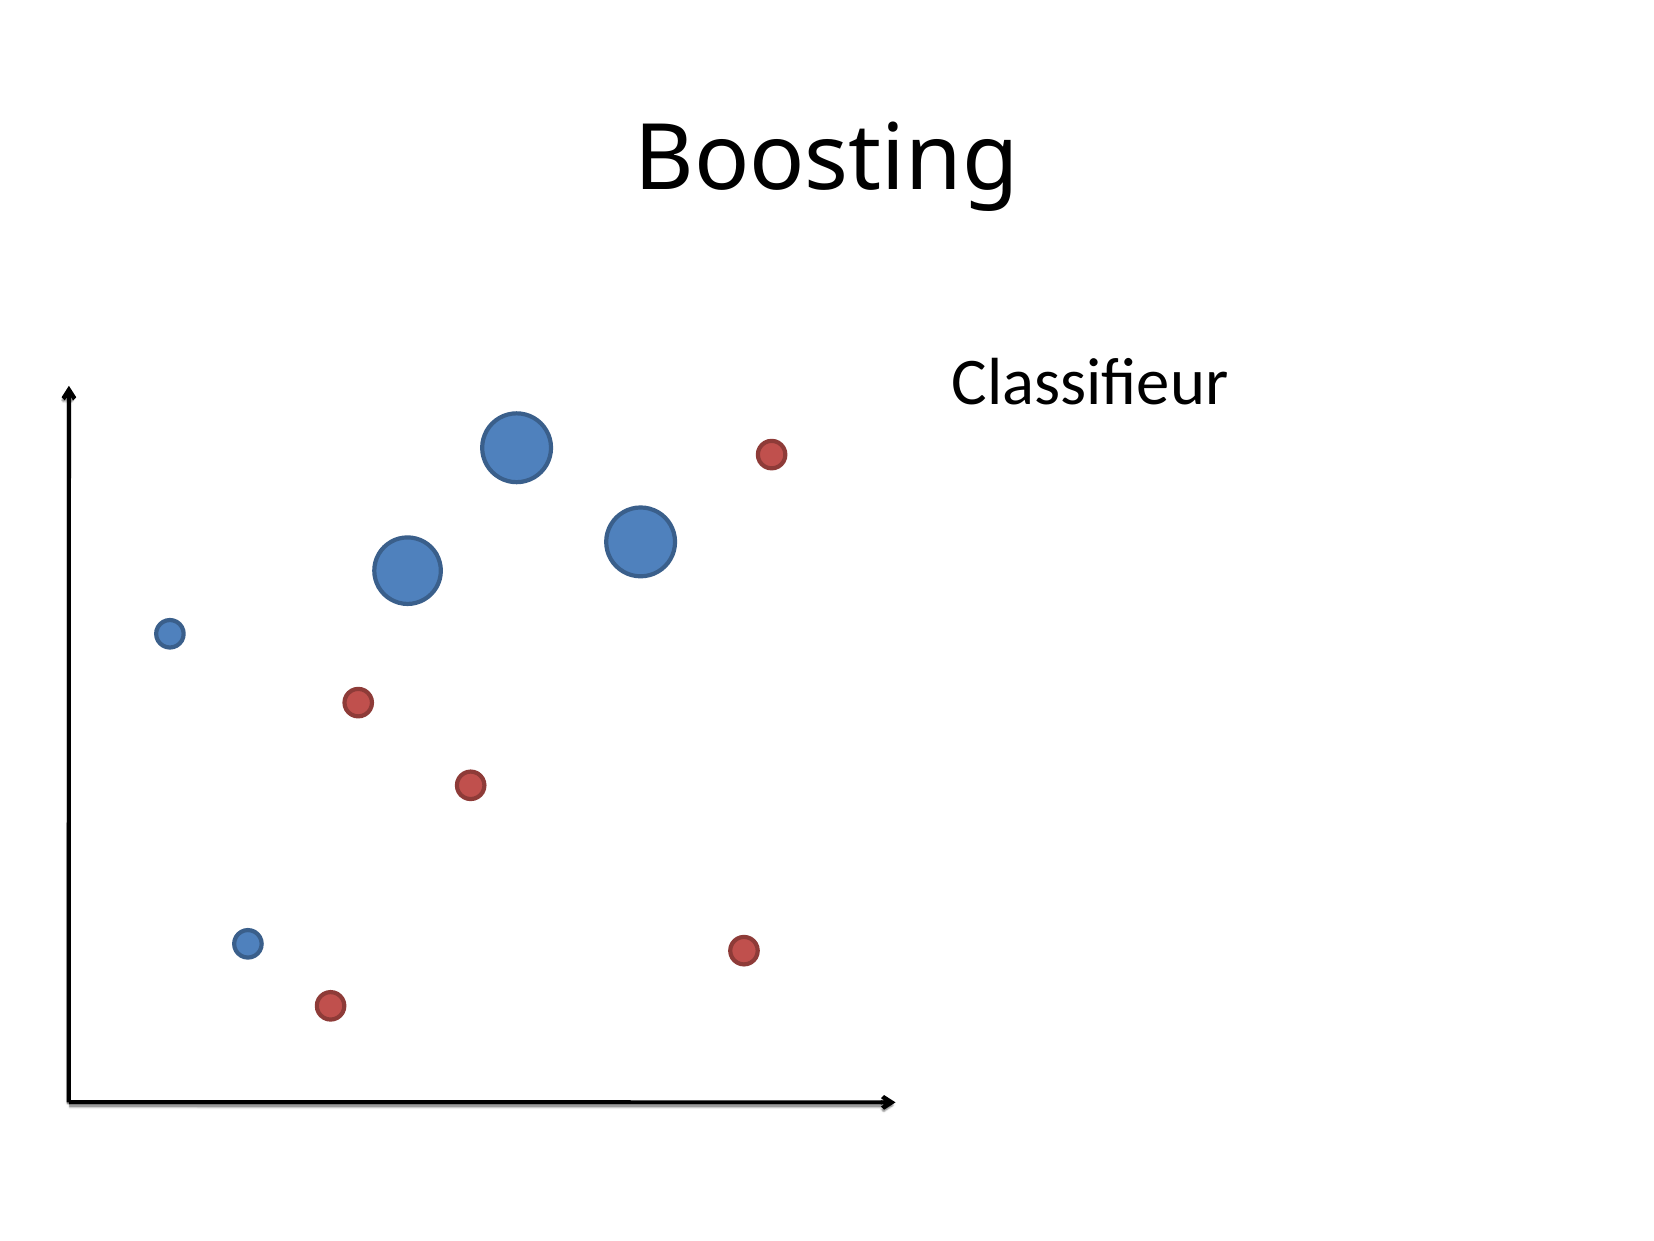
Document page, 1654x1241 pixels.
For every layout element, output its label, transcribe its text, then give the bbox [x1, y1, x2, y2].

text_box Classifieur [936, 330, 1475, 426]
text_box [730, 936, 758, 965]
text_box [344, 688, 372, 717]
title Boosting [82, 49, 1571, 257]
text_box [374, 537, 441, 604]
text_box [156, 620, 184, 648]
text_box [456, 771, 485, 800]
text_box [234, 930, 262, 958]
text_box [316, 992, 345, 1020]
text_box [482, 413, 552, 483]
text_box [606, 507, 676, 577]
text_box [757, 440, 786, 469]
